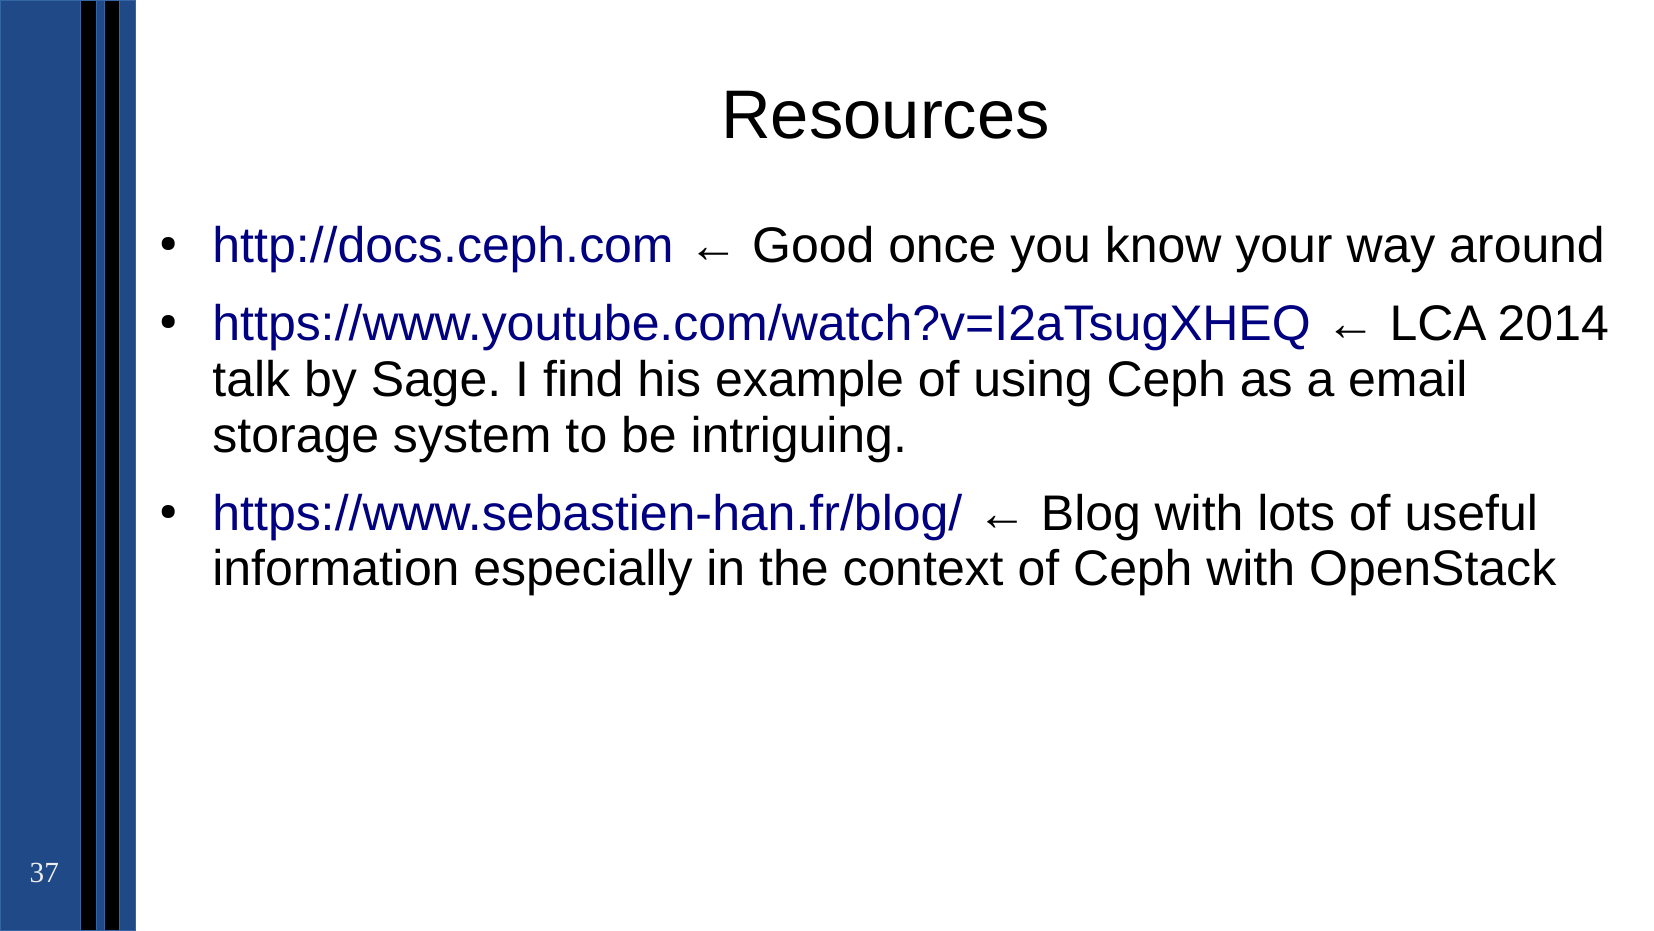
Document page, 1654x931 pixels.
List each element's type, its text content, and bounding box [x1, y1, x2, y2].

title Resources [141, 37, 1630, 193]
list http://docs.ceph.com ← Good once you know your way around https://www.youtube.com/watch?v=I2aTsugXHEQ ← LCA 2014 talk by Sage. I find his example of using Ceph as a email storage system to be intriguing. https://www.sebastien-han.fr/blog/ ← Blog with lots of useful information especially in the context of Ceph with OpenStack [141, 217, 1630, 758]
